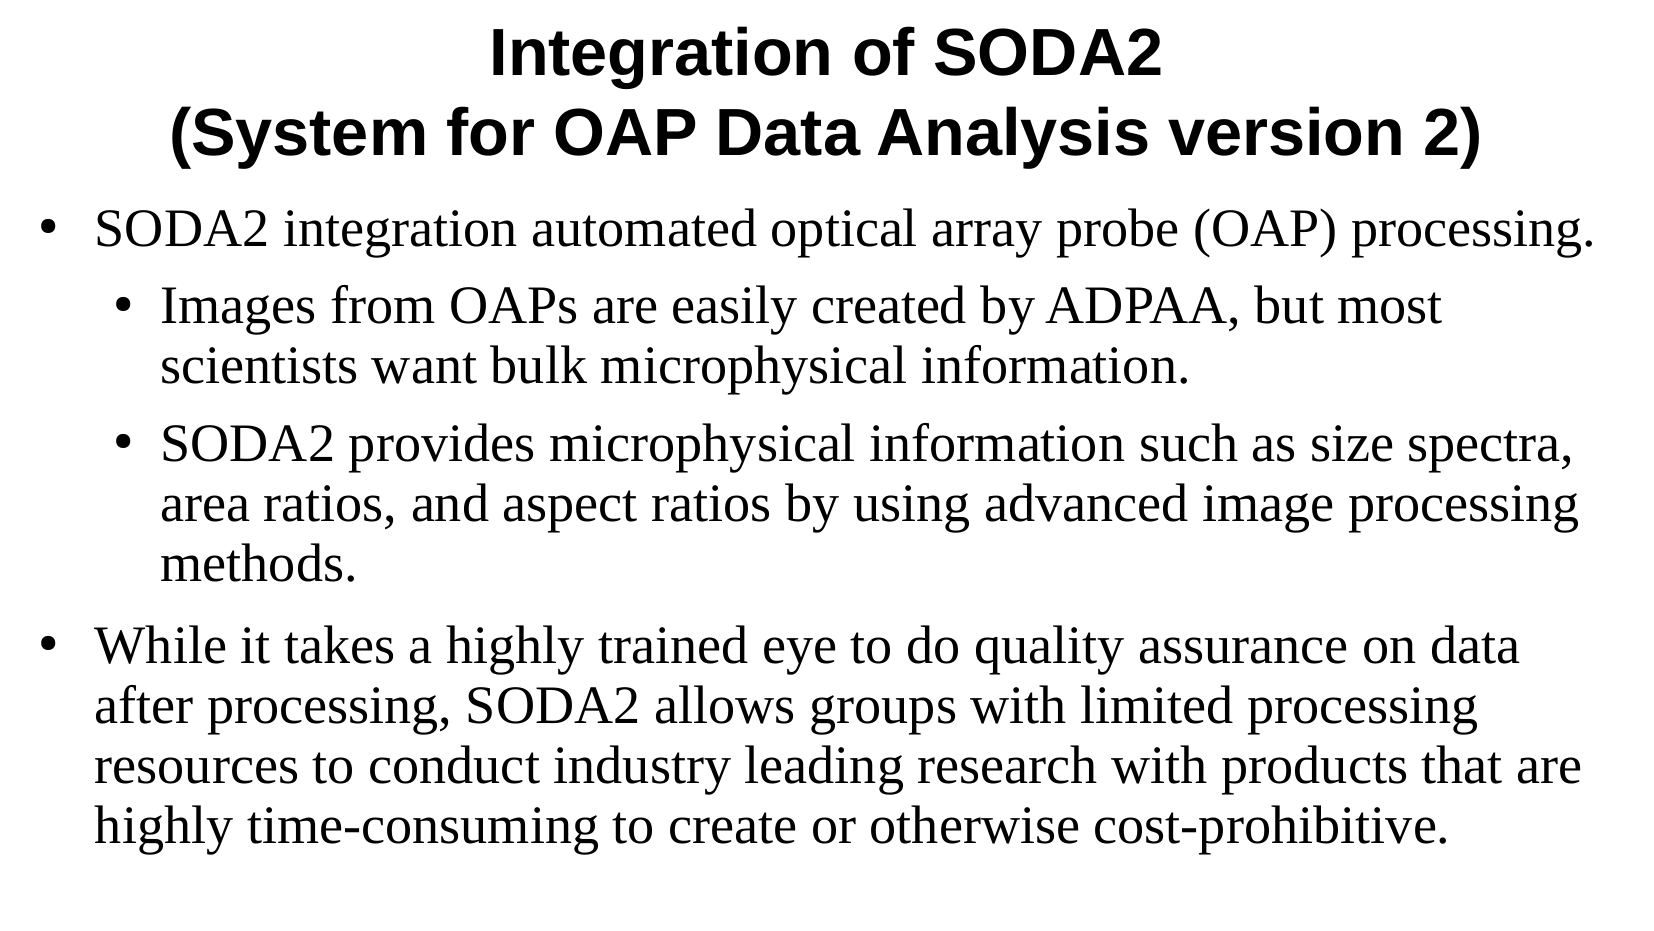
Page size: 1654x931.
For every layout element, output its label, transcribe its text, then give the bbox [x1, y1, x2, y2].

list SODA2 integration automated optical array probe (OAP) processing. Images from OAPs are easily created by ADPAA, but most scientists want bulk microphysical information. SODA2 provides microphysical information such as size spectra, area ratios, and aspect ratios by using advanced image processing methods. While it takes a highly trained eye to do quality assurance on data after processing, SODA2 allows groups with limited processing resources to conduct industry leading research with products that are highly time-consuming to create or otherwise cost-prohibitive. [38, 197, 1626, 897]
text_box Integration of SODA2 (System for OAP Data Analysis version 2) [0, 0, 1654, 184]
